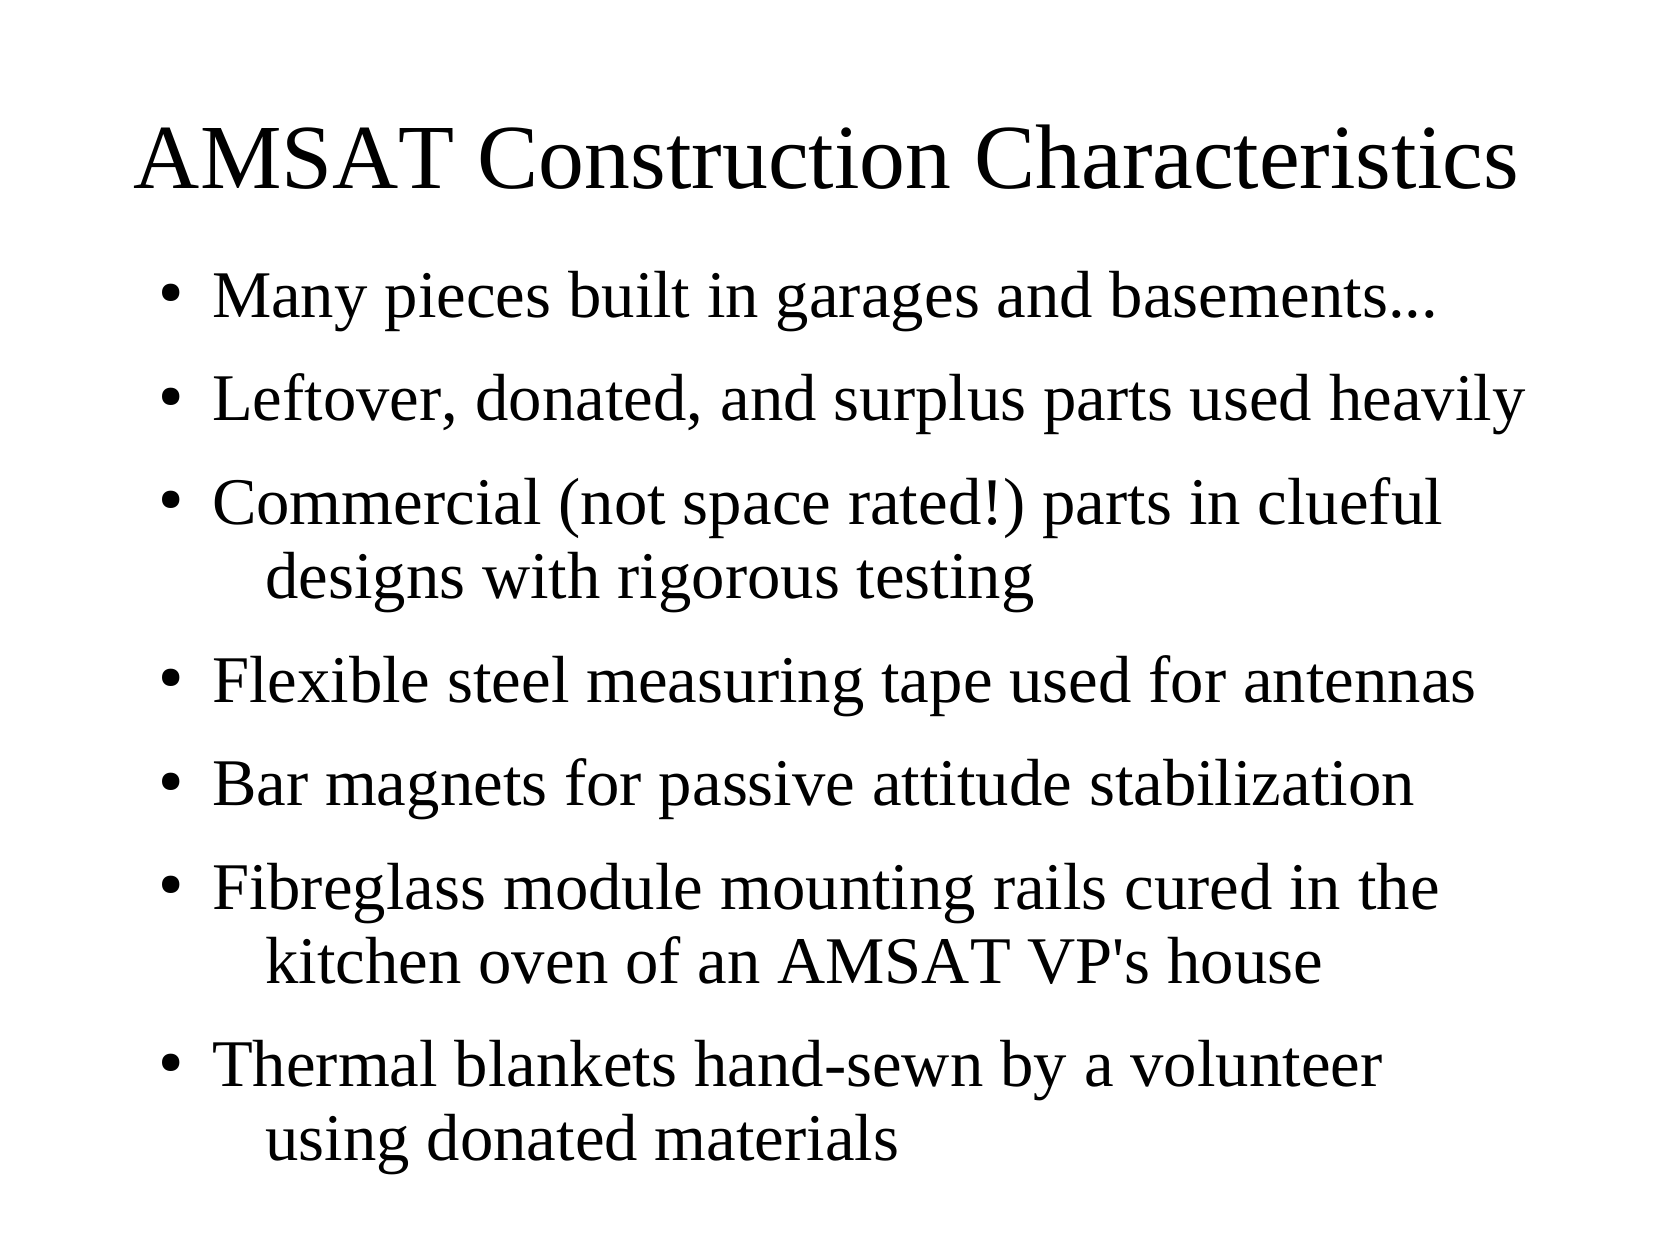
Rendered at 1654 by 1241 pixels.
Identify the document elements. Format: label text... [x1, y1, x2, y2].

title AMSAT Construction Characteristics [121, 53, 1534, 261]
list Many pieces built in garages and basements... Leftover, donated, and surplus parts used heavily Commercial (not space rated!) parts in clueful designs with rigorous testing Flexible steel measuring tape used for antennas Bar magnets for passive attitude stabilization Fibreglass module mounting rails cured in the kitchen oven of an AMSAT VP's house Thermal blankets hand-sewn by a volunteer using donated materials [123, 257, 1536, 1176]
